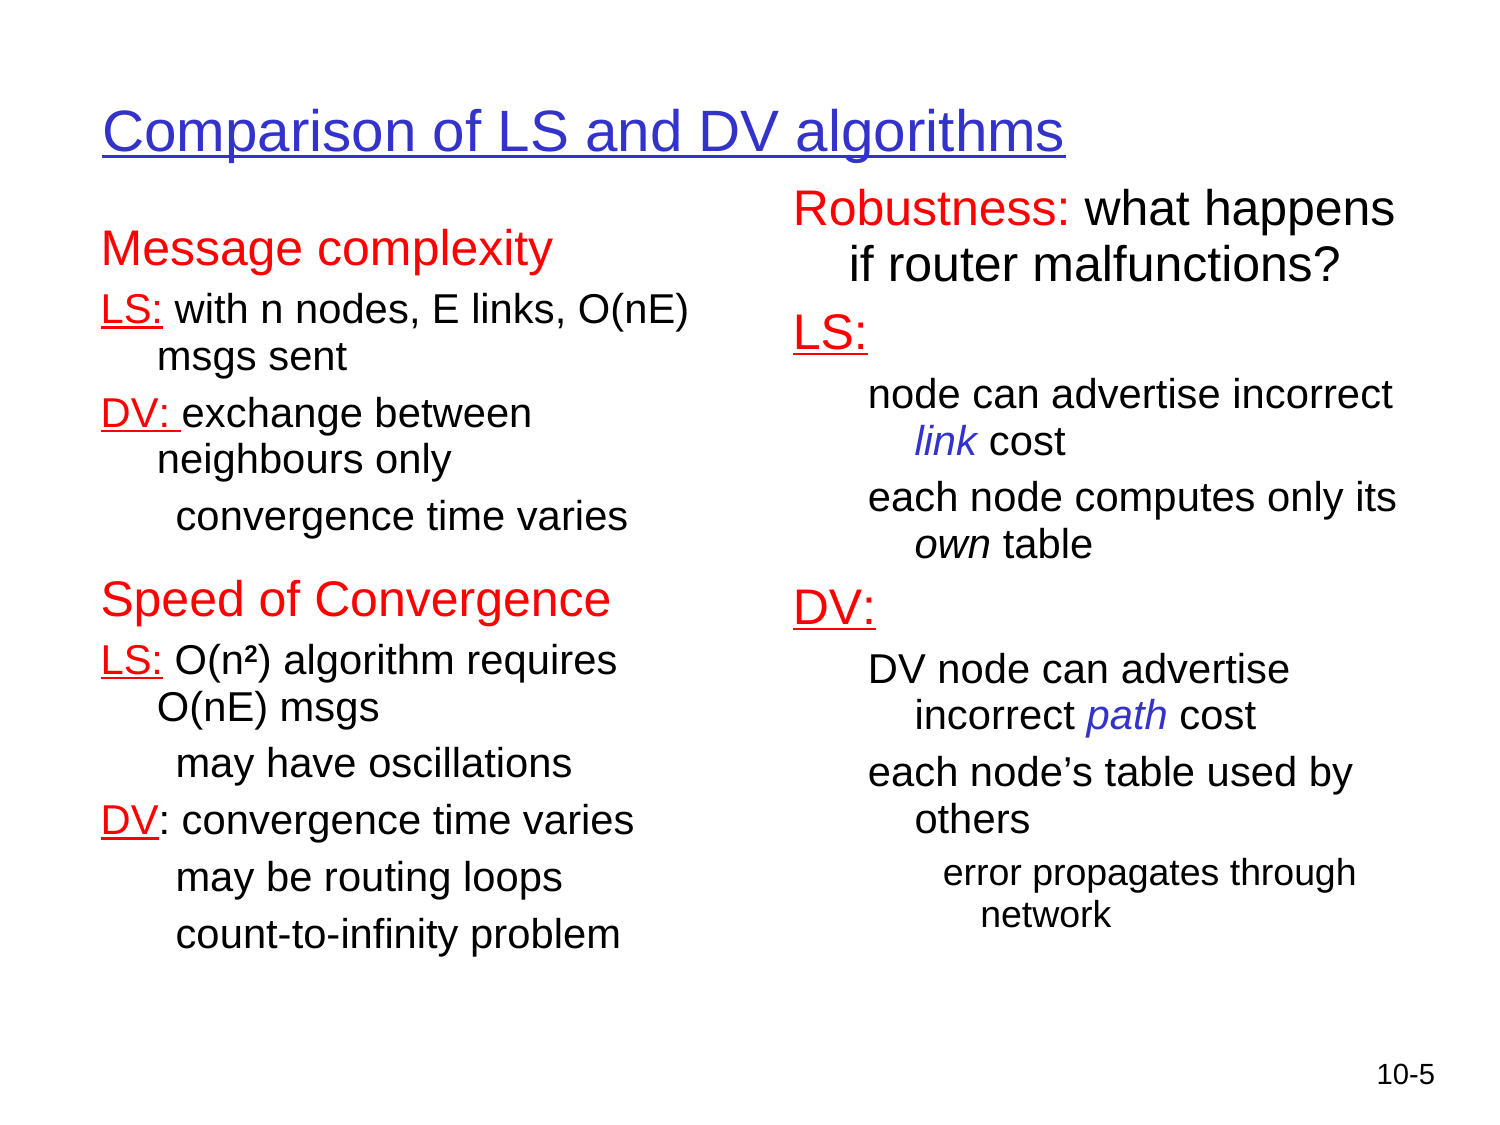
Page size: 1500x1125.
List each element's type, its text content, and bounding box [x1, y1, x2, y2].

list Robustness: what happens if router malfunctions? LS: node can advertise incorrect link cost each node computes only its own table DV: DV node can advertise incorrect path cost each node’s table used by others error propagates through network [778, 172, 1436, 1125]
list Message complexity LS: with n nodes, E links, O(nE) msgs sent DV: exchange between neighbours only convergence time varies Speed of Convergence LS: O(n2) algorithm requires O(nE) msgs may have oscillations DV: convergence time varies may be routing loops count-to-infinity problem [85, 212, 747, 976]
title Comparison of LS and DV algorithms [87, 37, 1363, 225]
